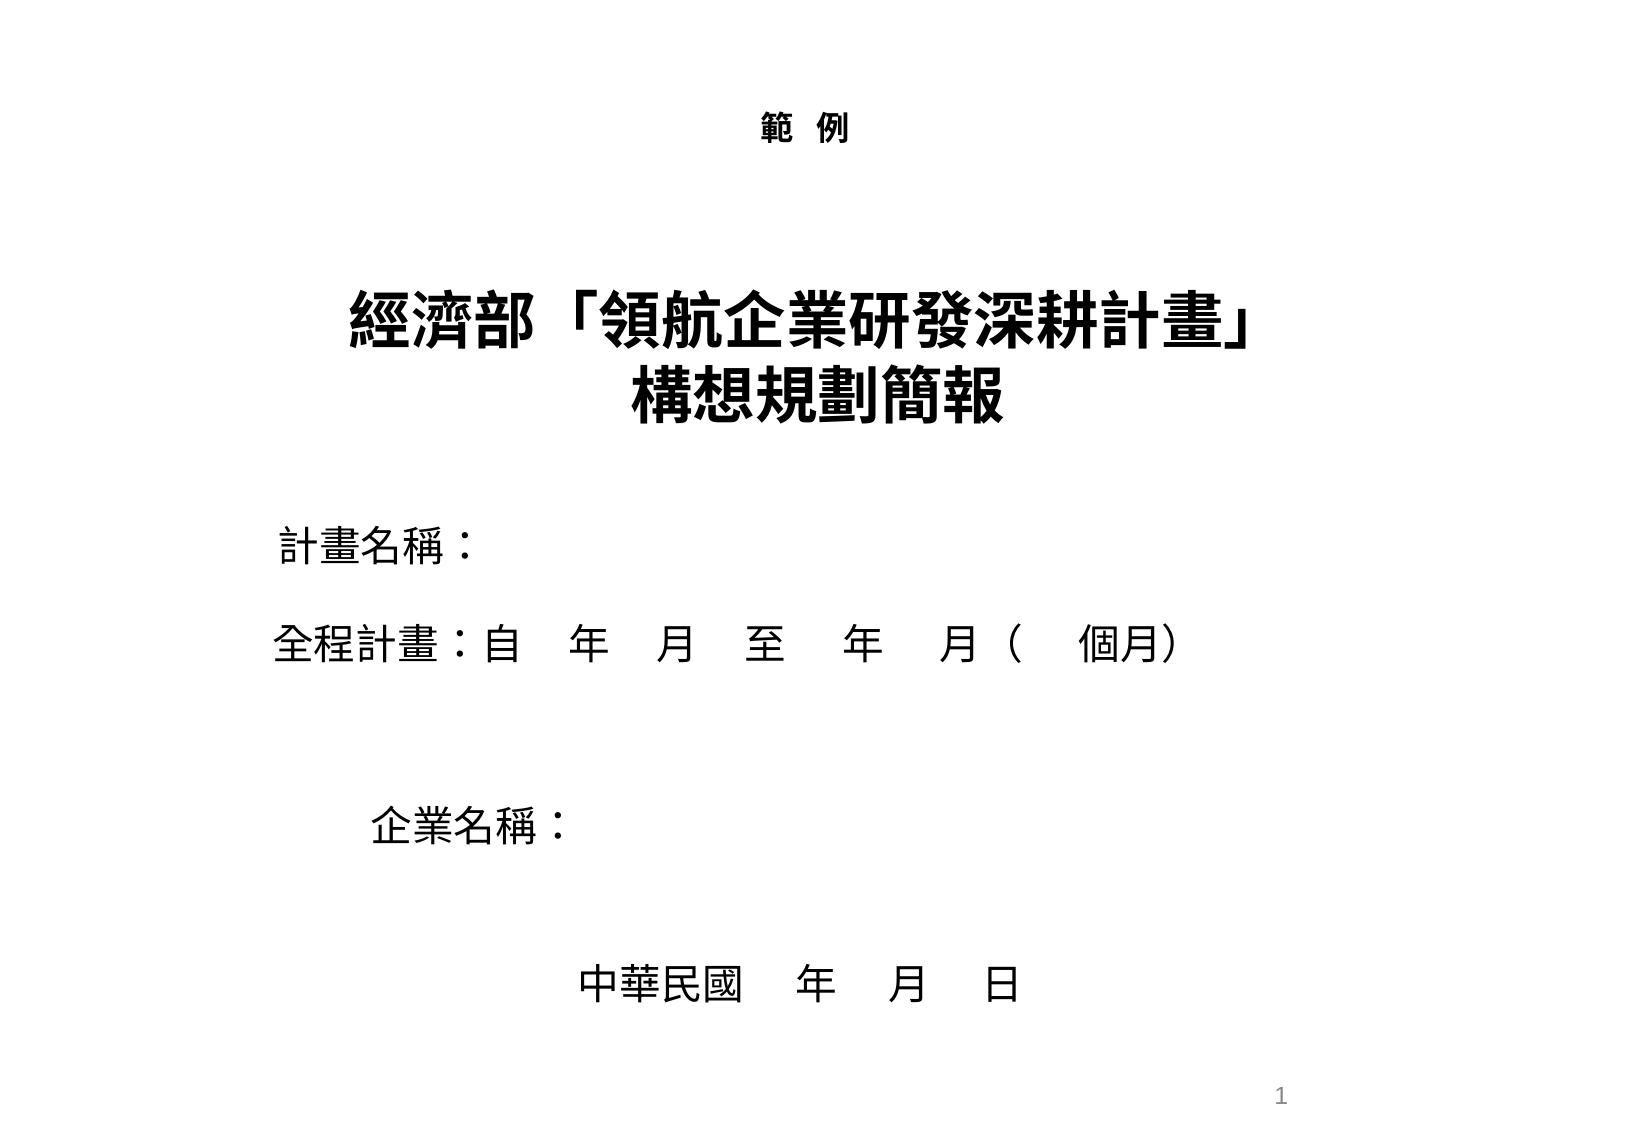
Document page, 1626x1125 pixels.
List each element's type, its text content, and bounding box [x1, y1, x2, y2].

text_box 1 [1259, 1064, 1625, 1125]
text_box 計畫名稱： [262, 512, 502, 578]
text_box 範 例 [746, 100, 865, 155]
text_box 中華民國 年 月 日 [563, 950, 1038, 1015]
text_box 企業名稱： [355, 792, 1256, 857]
text_box 經濟部「領航企業研發深耕計畫」 構想規劃簡報 [127, 262, 1508, 450]
text_box 全程計畫：自 年 月 至 年 月（ 個月） [257, 610, 1219, 675]
